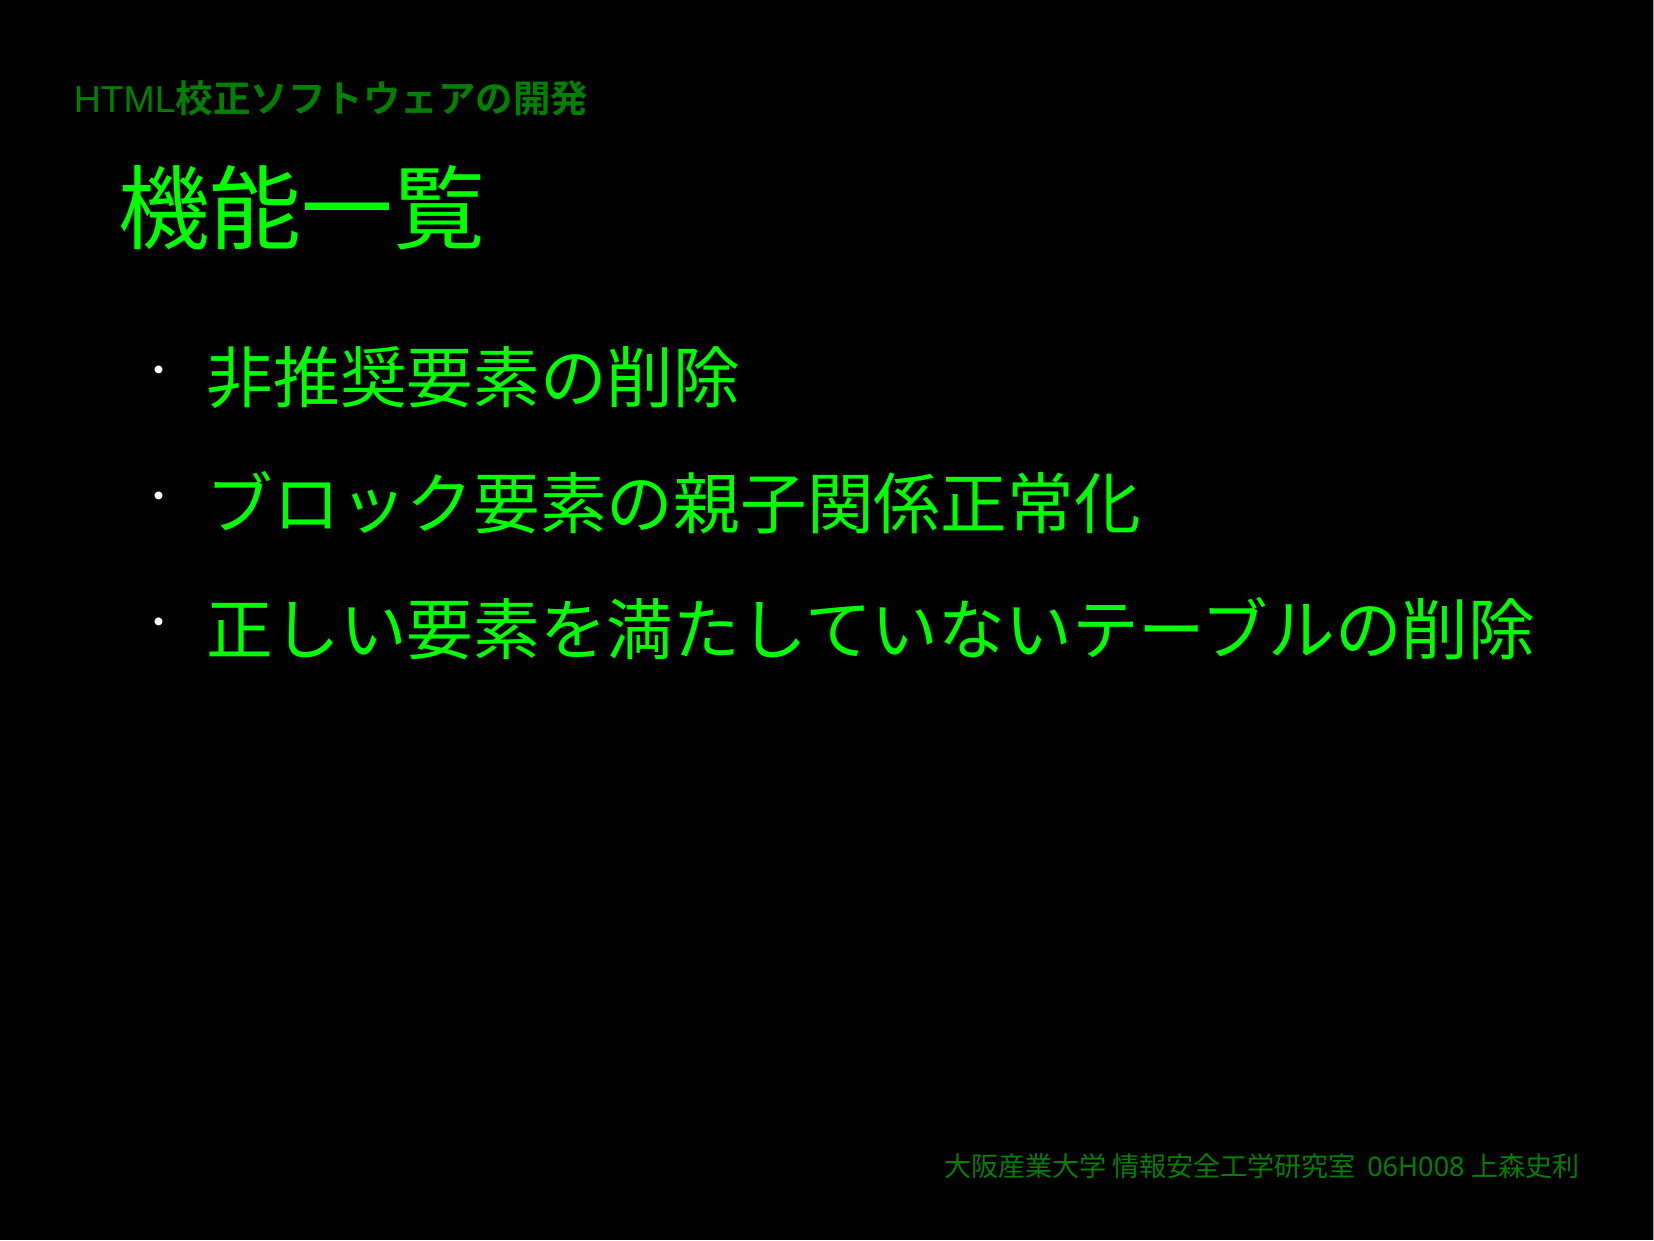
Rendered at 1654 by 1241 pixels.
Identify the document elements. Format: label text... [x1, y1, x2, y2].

list 非推奨要素の削除 ブロック要素の親子関係正常化 正しい要素を満たしていないテーブルの削除 [118, 324, 1595, 1078]
title 機能一覧 [118, 152, 1601, 252]
